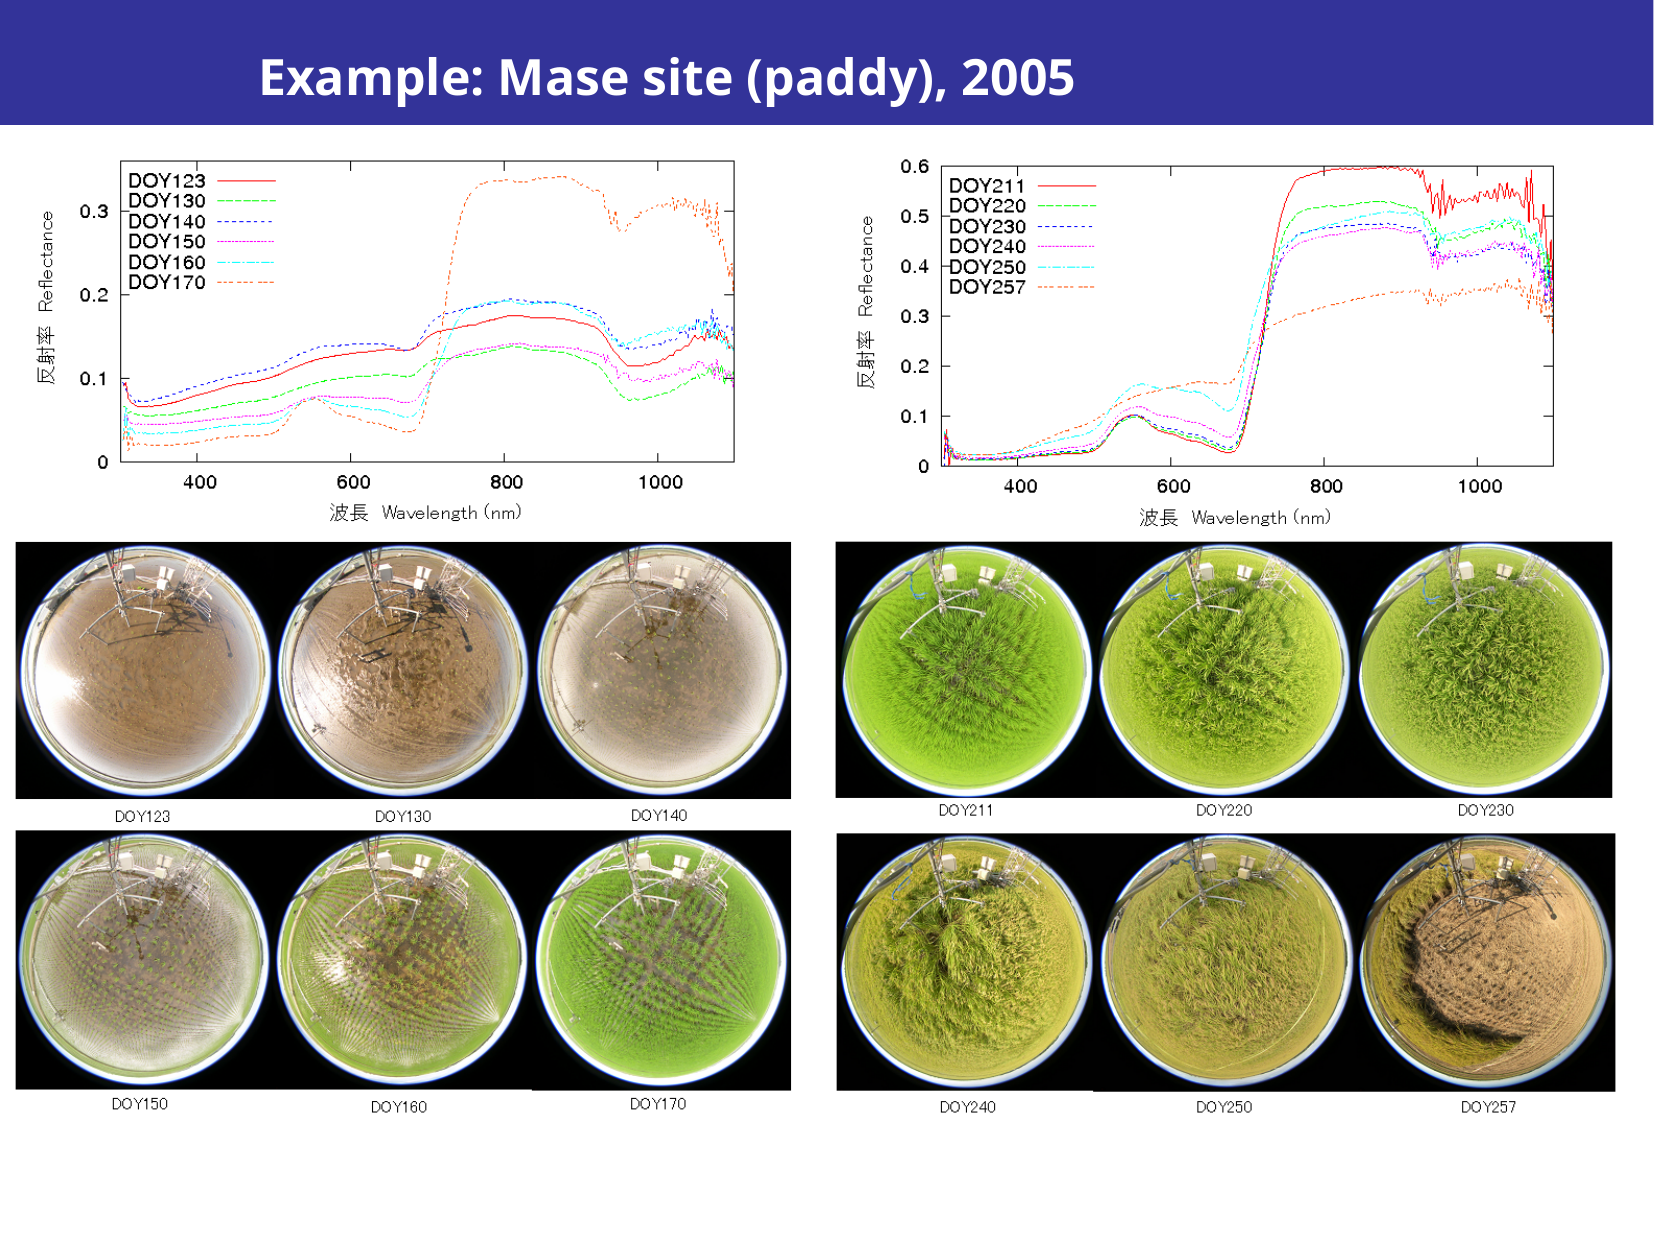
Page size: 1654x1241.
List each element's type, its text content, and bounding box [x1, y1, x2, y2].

text_box Example: Mase site (paddy), 2005 [243, 34, 1092, 118]
picture [0, 125, 1654, 1123]
text_box [0, 0, 1654, 125]
